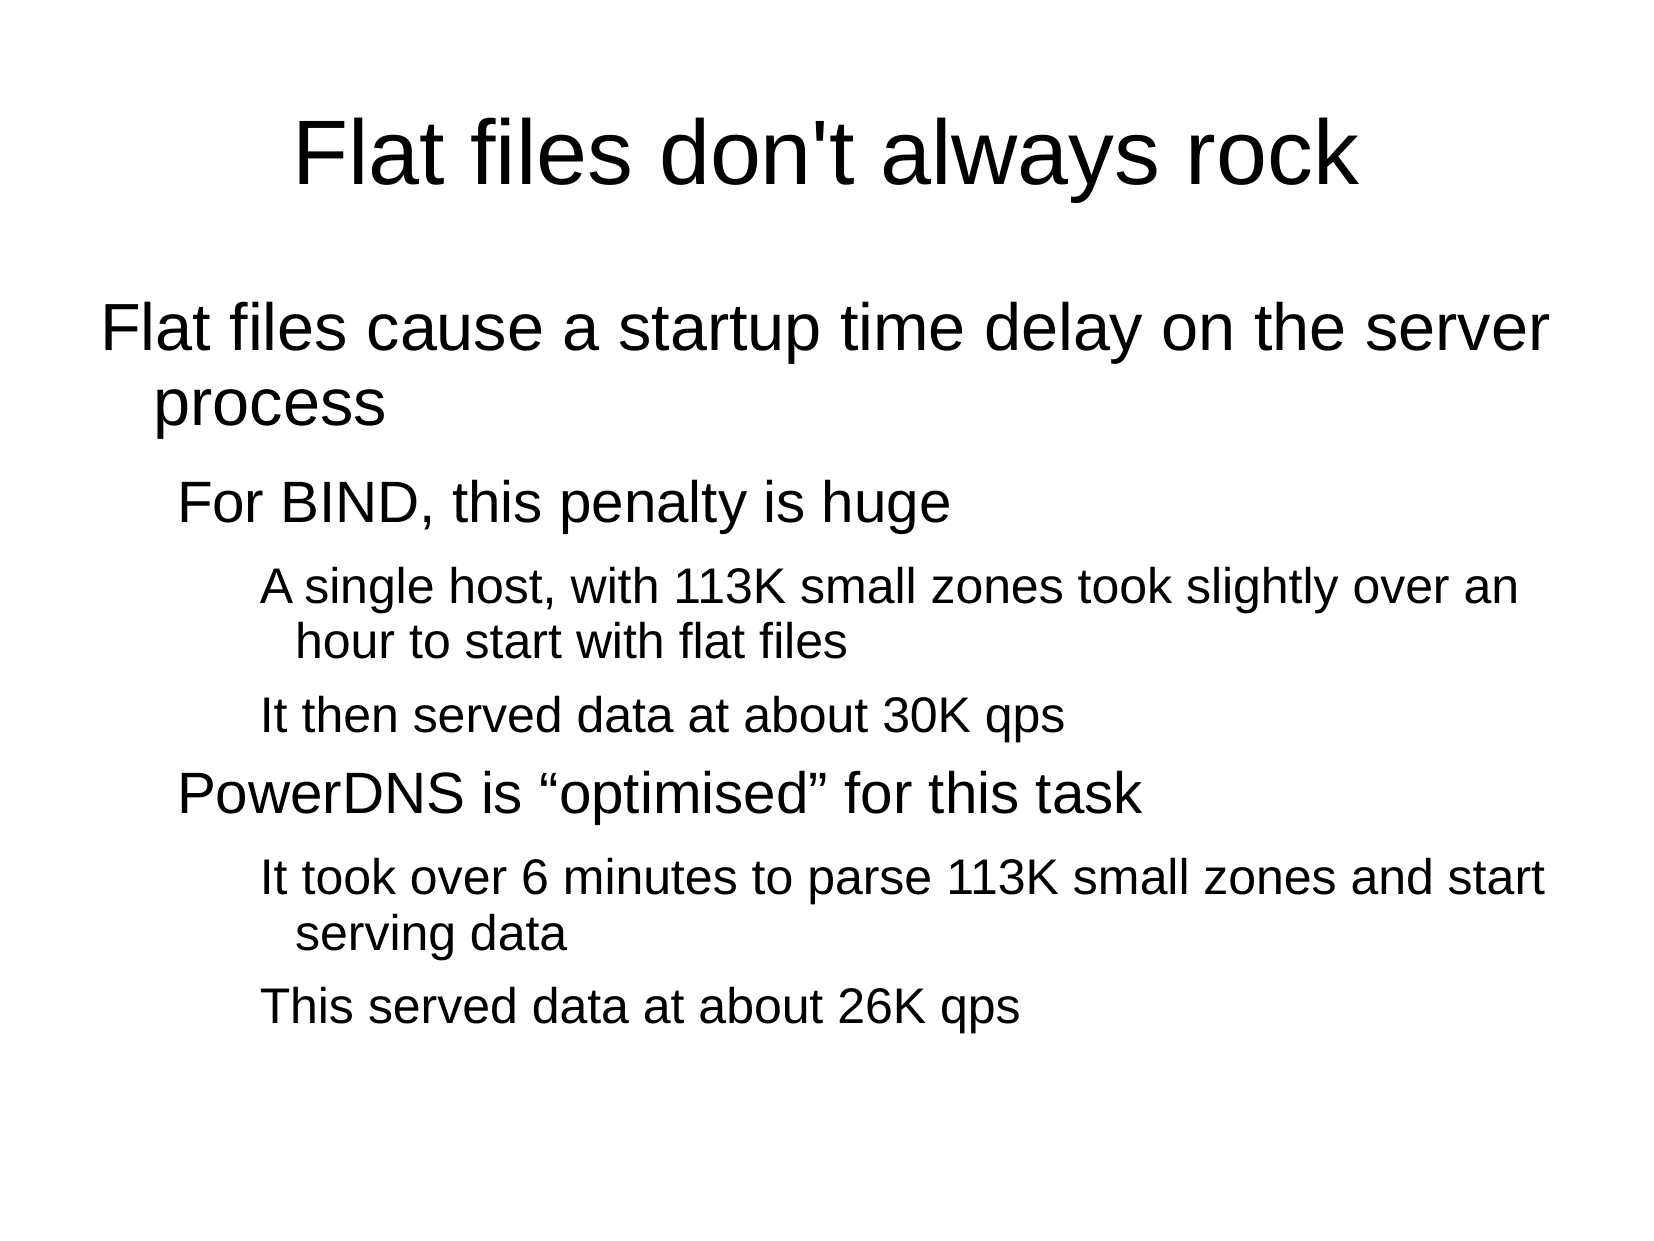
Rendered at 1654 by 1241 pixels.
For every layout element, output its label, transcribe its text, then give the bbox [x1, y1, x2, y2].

title Flat files don't always rock [82, 56, 1571, 250]
list Flat files cause a startup time delay on the server process For BIND, this penalty is huge A single host, with 113K small zones took slightly over an hour to start with flat files It then served data at about 30K qps PowerDNS is “optimised” for this task It took over 6 minutes to parse 113K small zones and start serving data This served data at about 26K qps [82, 290, 1571, 1094]
